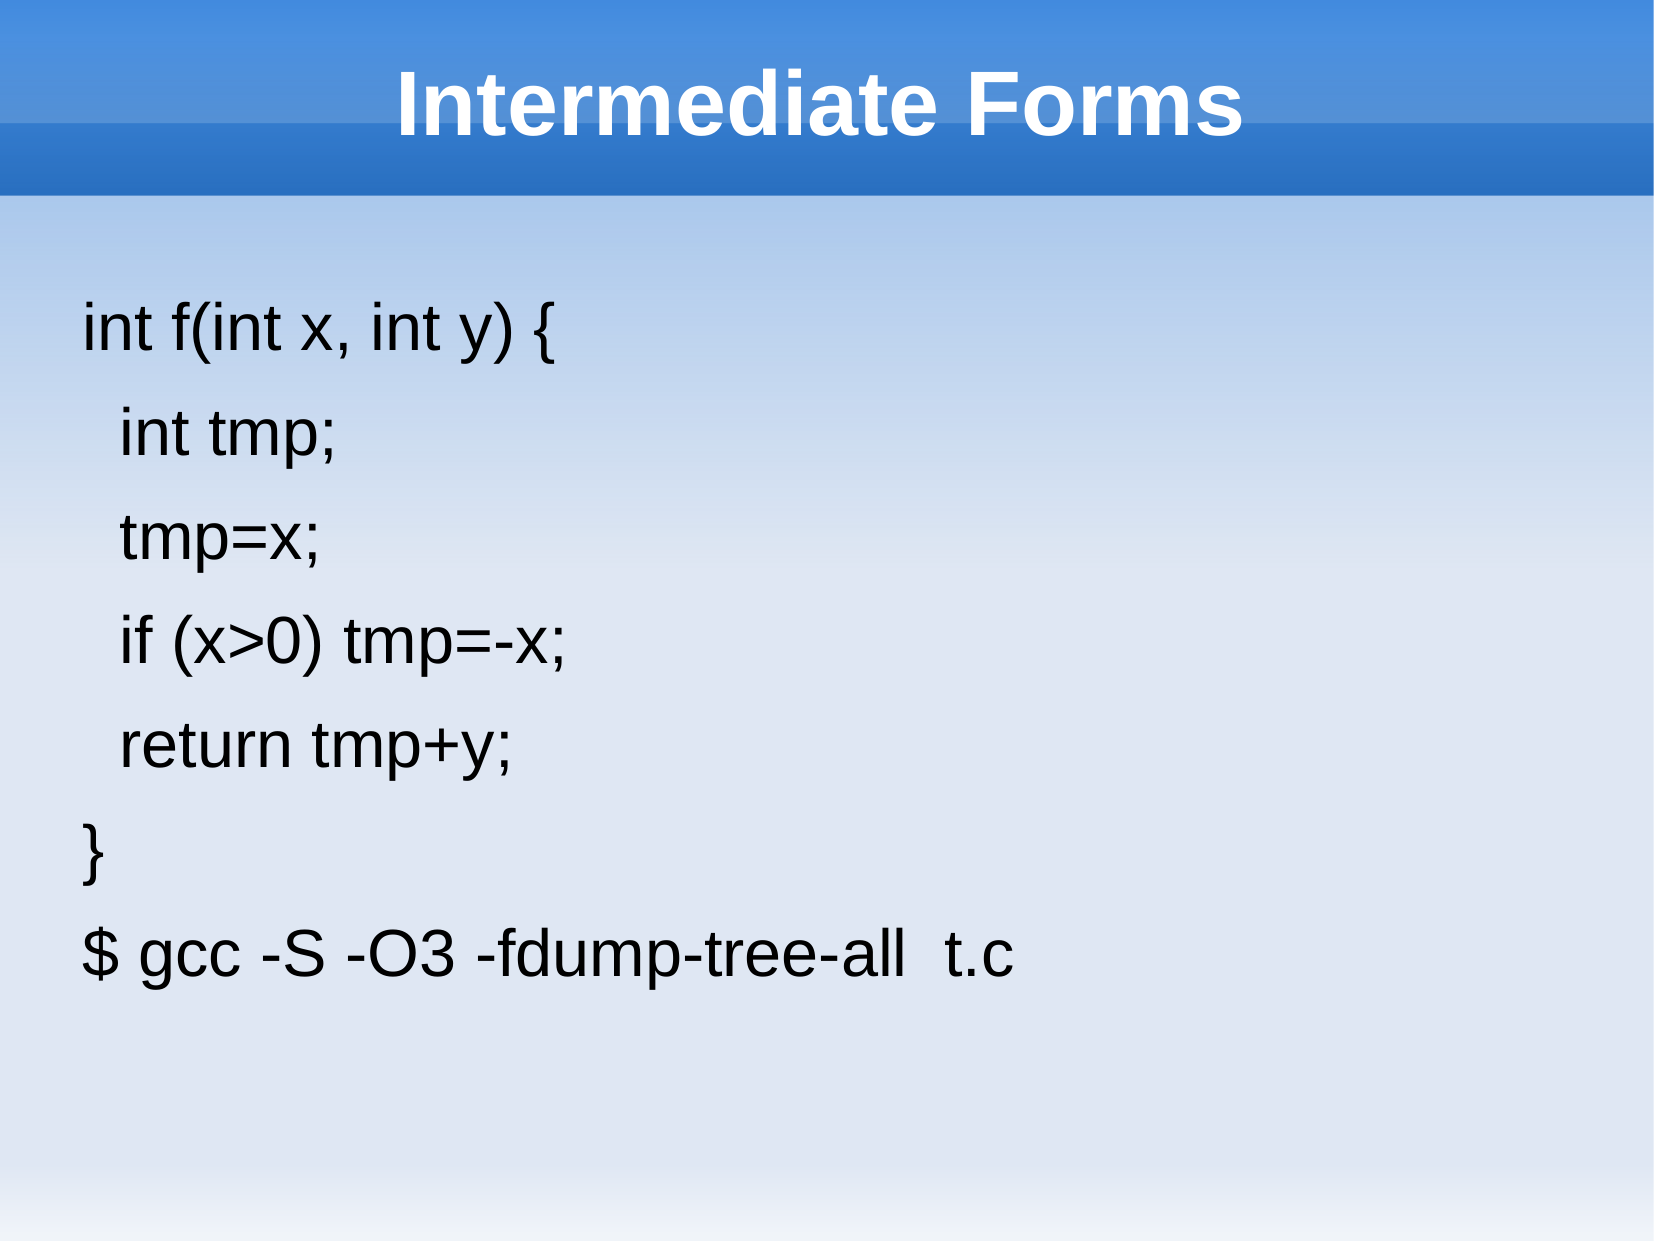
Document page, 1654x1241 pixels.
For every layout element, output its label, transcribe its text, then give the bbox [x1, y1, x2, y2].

picture [0, 0, 1654, 1241]
title Intermediate Forms [76, 7, 1565, 200]
list int f(int x, int y) { int tmp; tmp=x; if (x>0) tmp=-x; return tmp+y; } $ gcc -S -O3 -fdump-tree-all t.c [82, 290, 1571, 1096]
